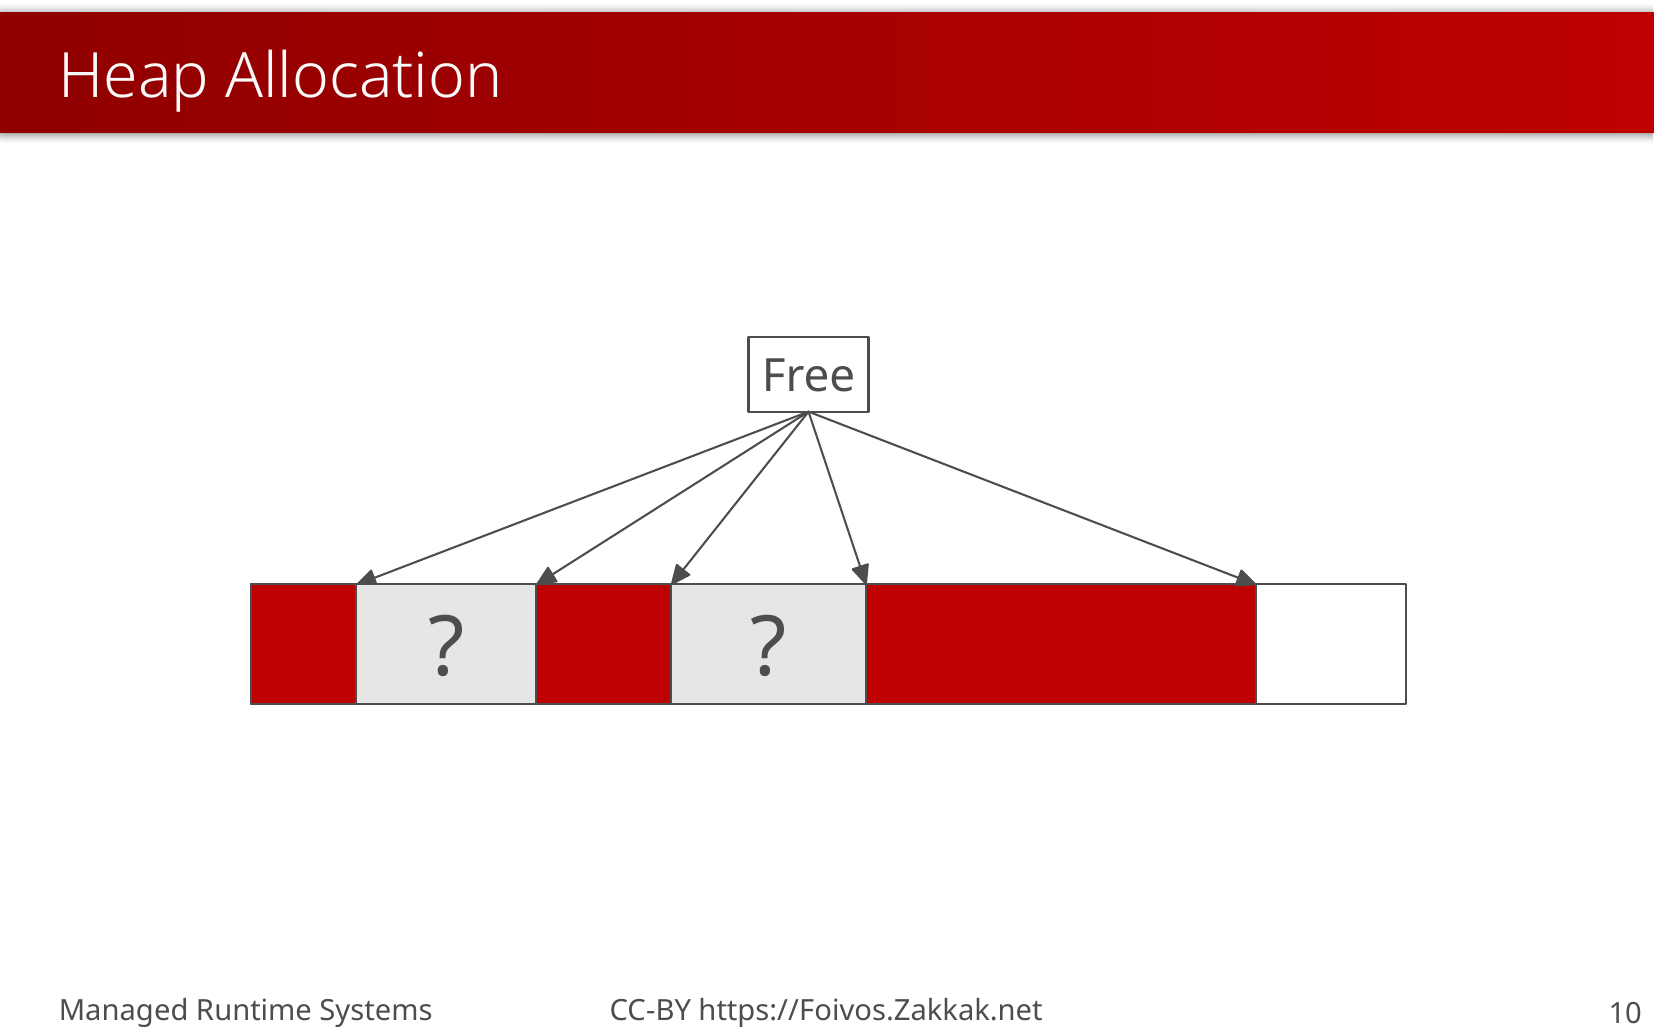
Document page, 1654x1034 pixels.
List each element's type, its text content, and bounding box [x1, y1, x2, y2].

title Heap Allocation [58, 7, 1329, 139]
text_box ? [671, 583, 867, 704]
text_box [537, 583, 671, 704]
text_box Free [748, 336, 869, 412]
text_box [251, 583, 356, 704]
text_box [867, 583, 1257, 704]
text_box ? [356, 583, 537, 704]
